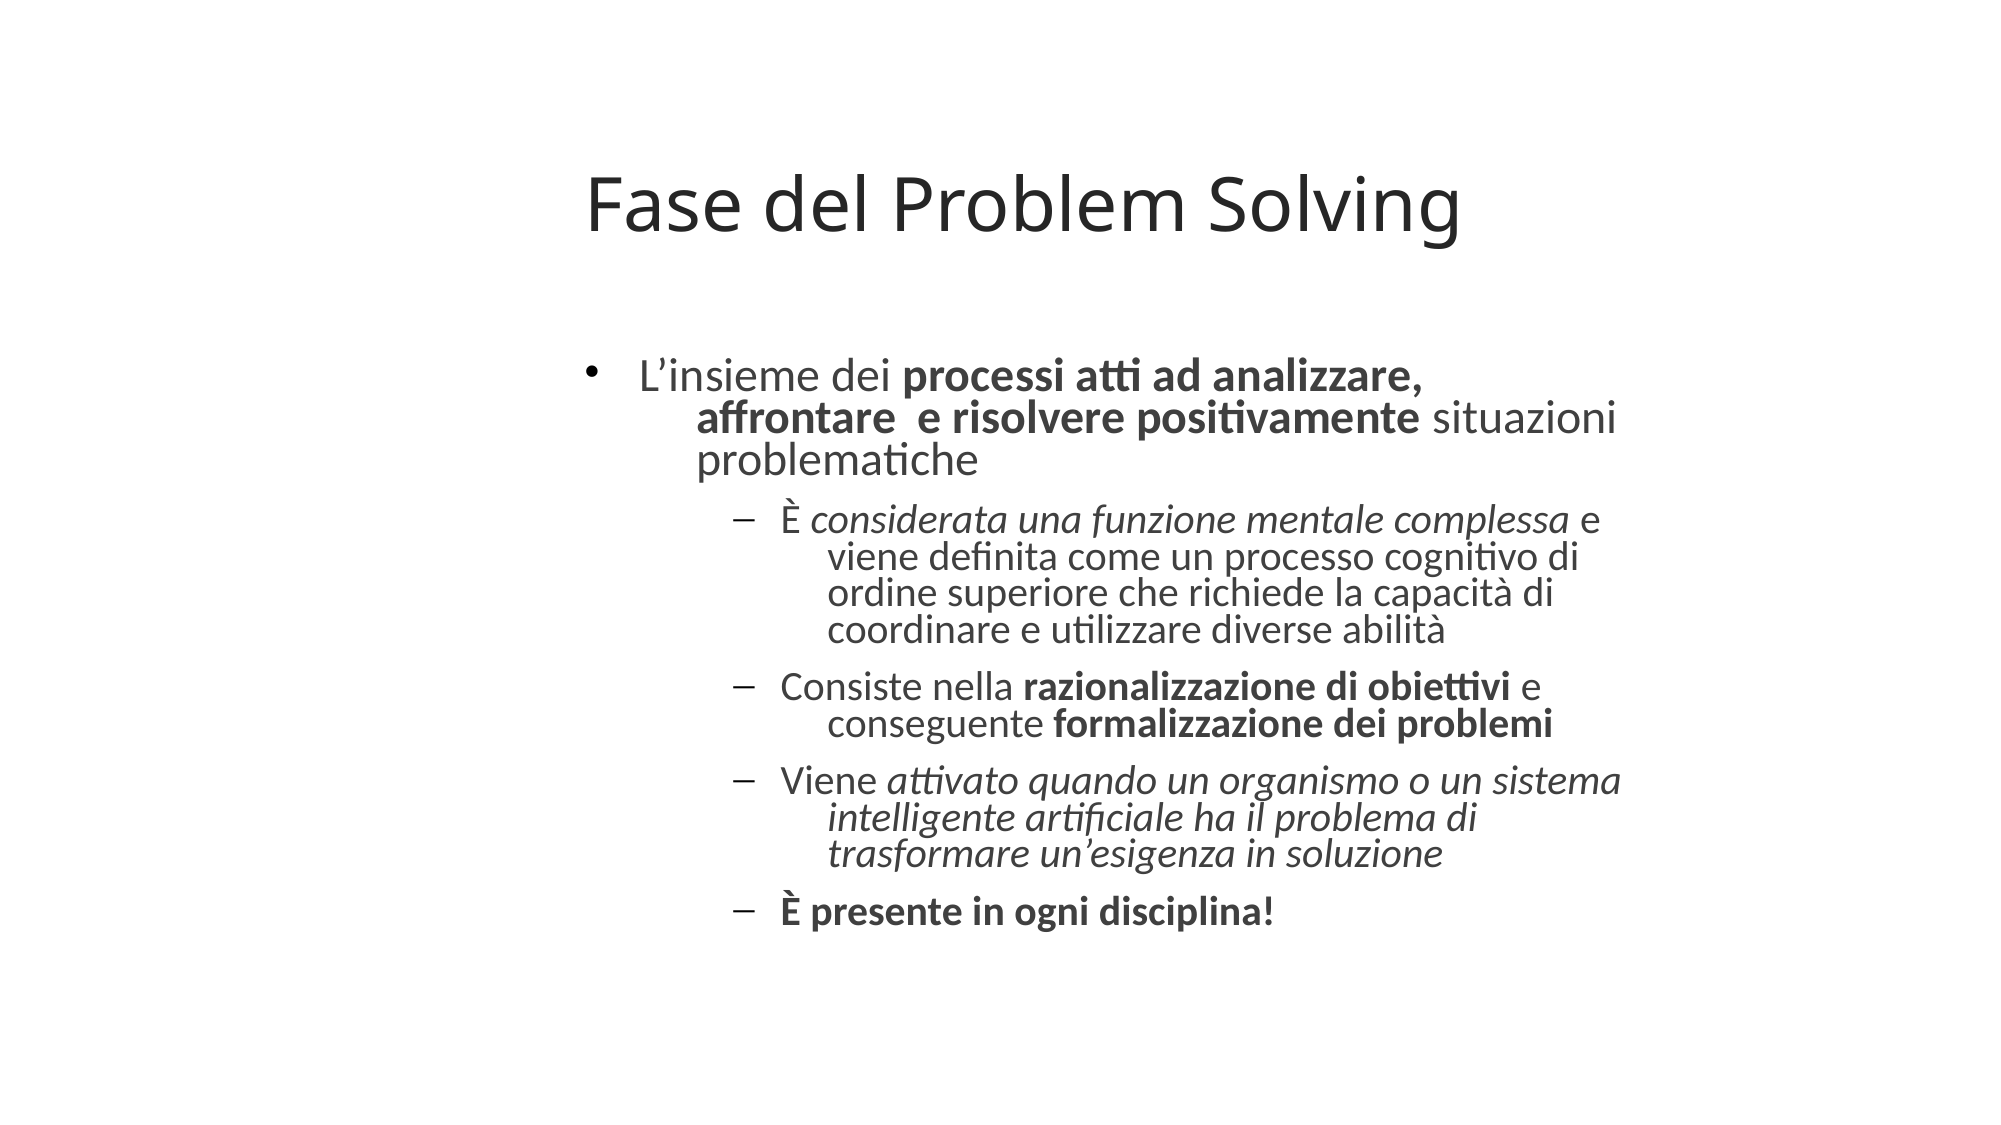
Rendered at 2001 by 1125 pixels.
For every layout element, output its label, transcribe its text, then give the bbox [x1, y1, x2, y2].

title Fase del Problem Solving [569, 102, 1651, 313]
list L’insieme dei processi atti ad analizzare, affrontare e risolvere positivamente situazioni problematiche È considerata una funzione mentale complessa e viene definita come un processo cognitivo di ordine superiore che richiede la capacità di coordinare e utilizzare diverse abilità Consiste nella razionalizzazione di obiettivi e conseguente formalizzazione dei problemi Viene attivato quando un organismo o un sistema intelligente artificiale ha il problema di trasformare un’esigenza in soluzione È presente in ogni disciplina! [568, 350, 1651, 970]
